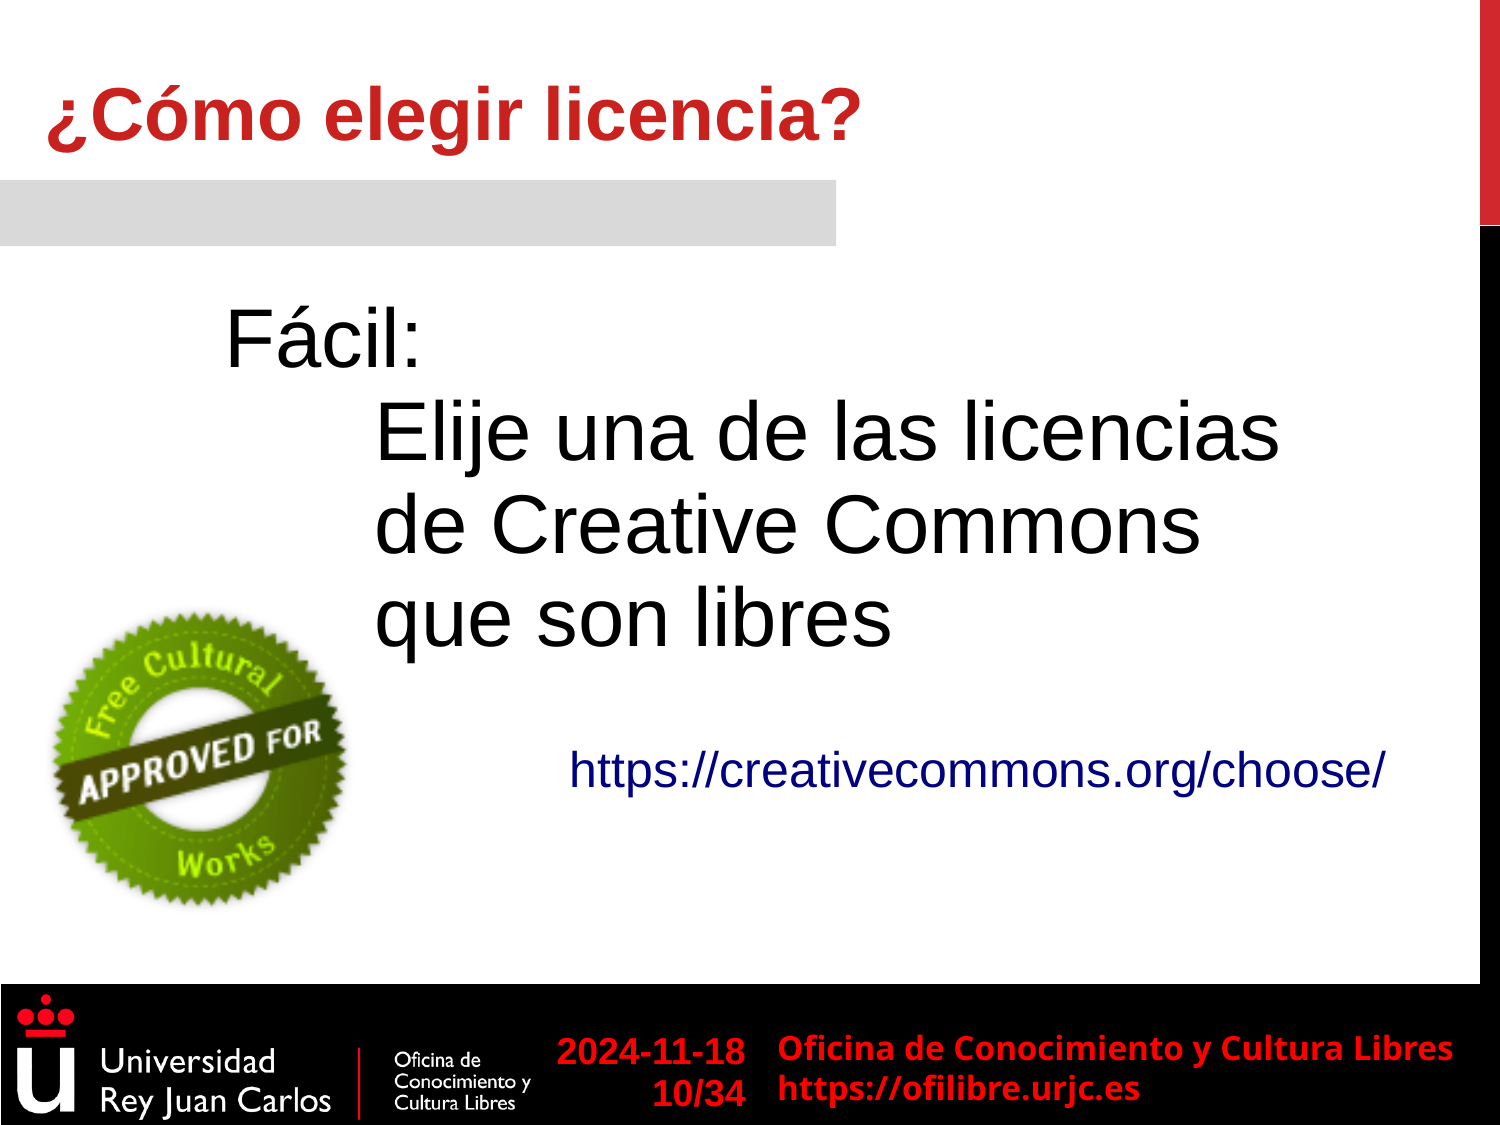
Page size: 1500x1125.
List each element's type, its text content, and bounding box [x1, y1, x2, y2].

text_box Fácil: Elije una de las licencias de Creative Commons que son libres [210, 285, 1442, 672]
picture [17, 994, 531, 1120]
picture [45, 605, 355, 916]
title [75, 7, 1425, 196]
text_box https://creativecommons.org/choose/ [555, 735, 1456, 848]
text_box ¿Cómo elegir licencia? [30, 64, 1306, 248]
